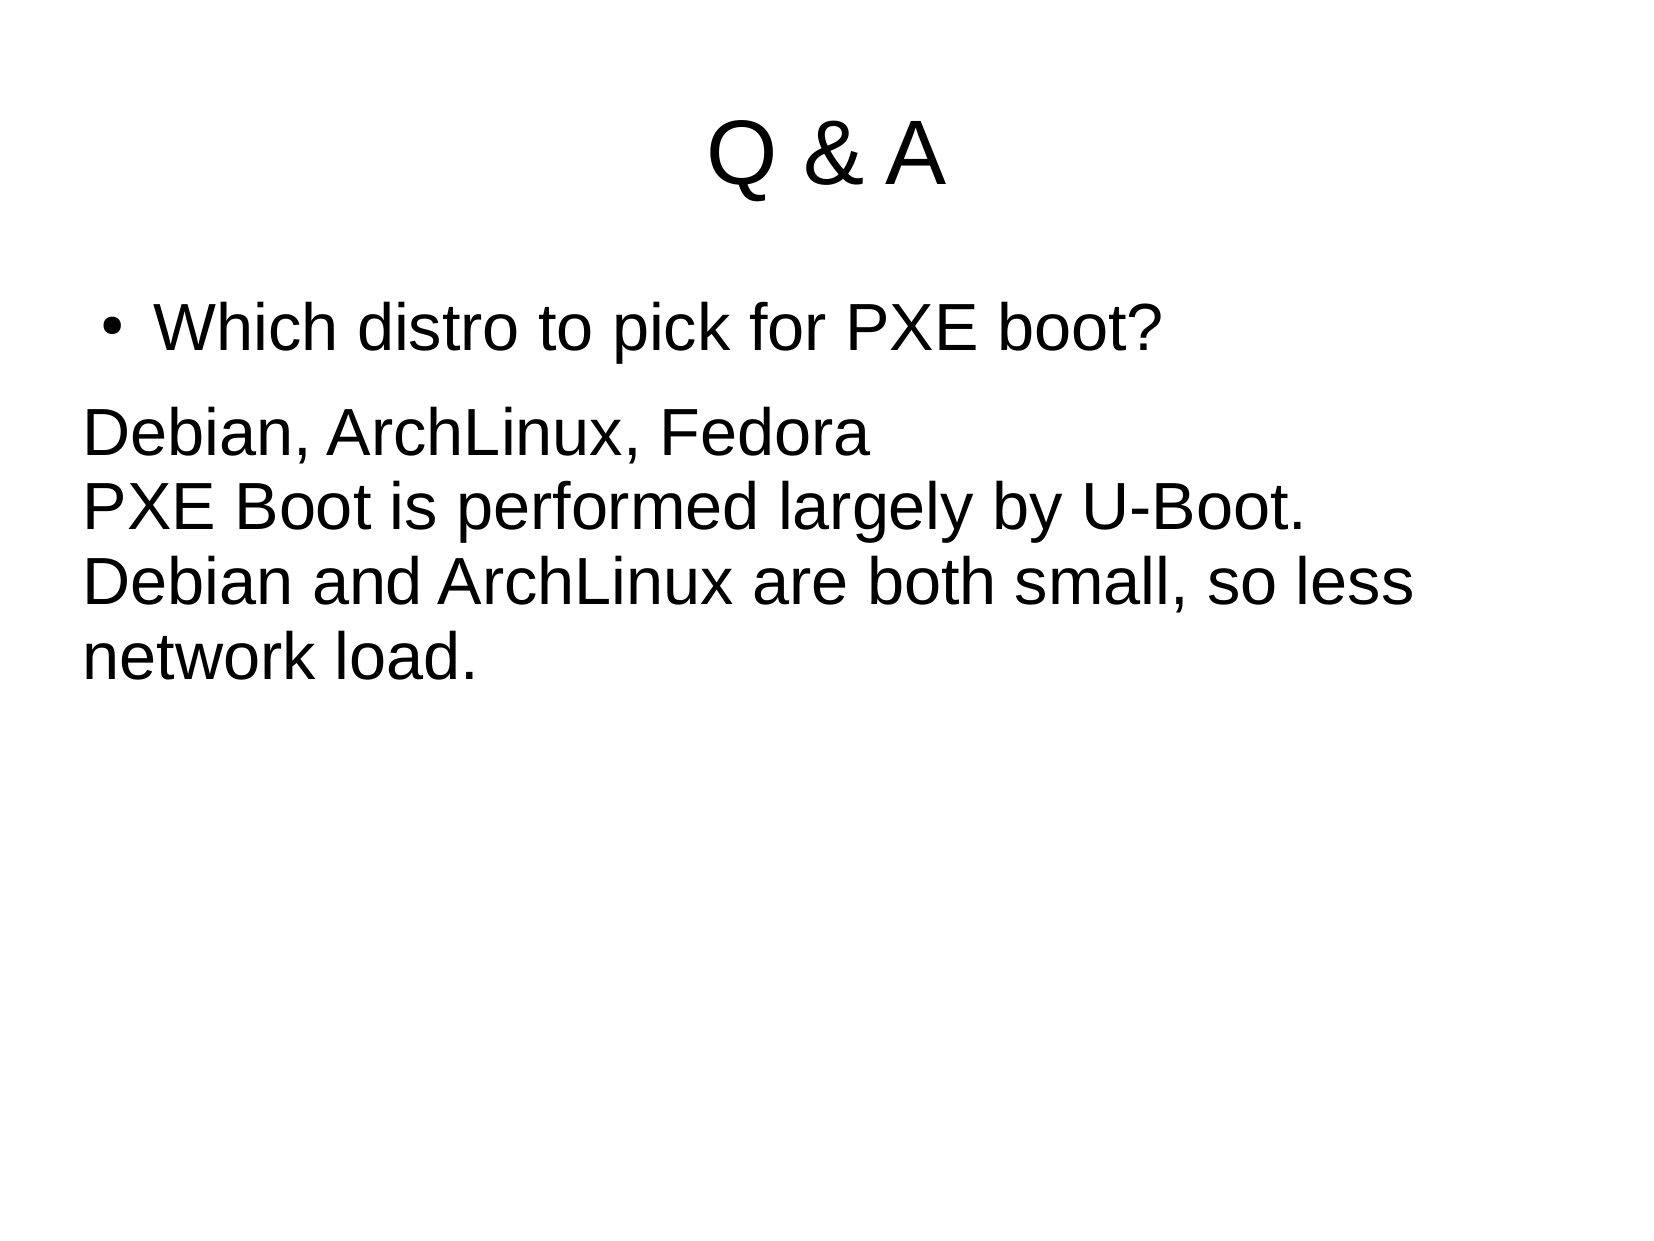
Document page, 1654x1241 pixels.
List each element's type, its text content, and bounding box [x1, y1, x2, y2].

title Q & A [82, 49, 1571, 257]
list Which distro to pick for PXE boot? Debian, ArchLinux, Fedora PXE Boot is performed largely by U-Boot. Debian and ArchLinux are both small, so less network load. [82, 290, 1538, 1010]
